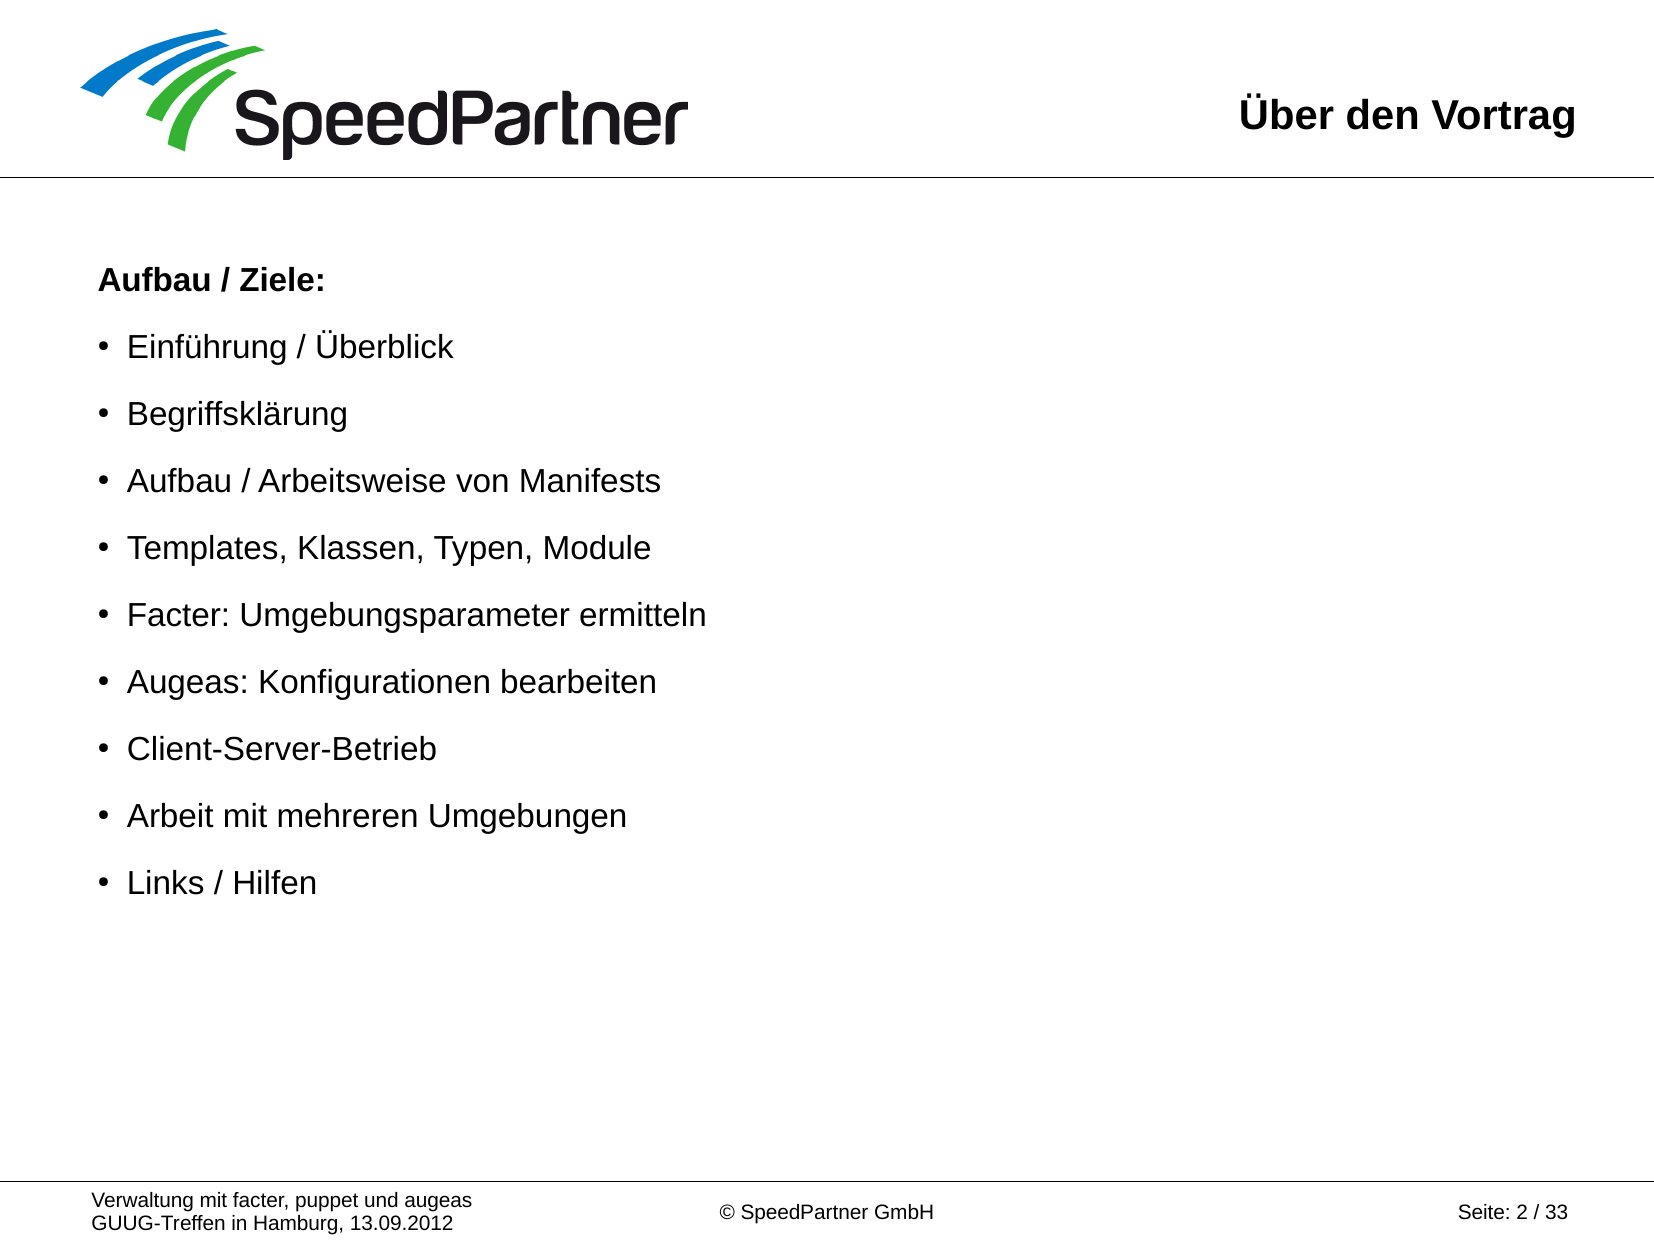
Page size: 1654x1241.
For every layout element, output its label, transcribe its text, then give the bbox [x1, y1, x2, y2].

text_box Aufbau / Ziele: Einführung / Überblick Begriffsklärung Aufbau / Arbeitsweise von Manifests Templates, Klassen, Typen, Module Facter: Umgebungsparameter ermitteln Augeas: Konfigurationen bearbeiten Client-Server-Betrieb Arbeit mit mehreren Umgebungen Links / Hilfen [82, 253, 1565, 1177]
title Über den Vortrag [590, 70, 1577, 160]
picture [80, 29, 688, 160]
